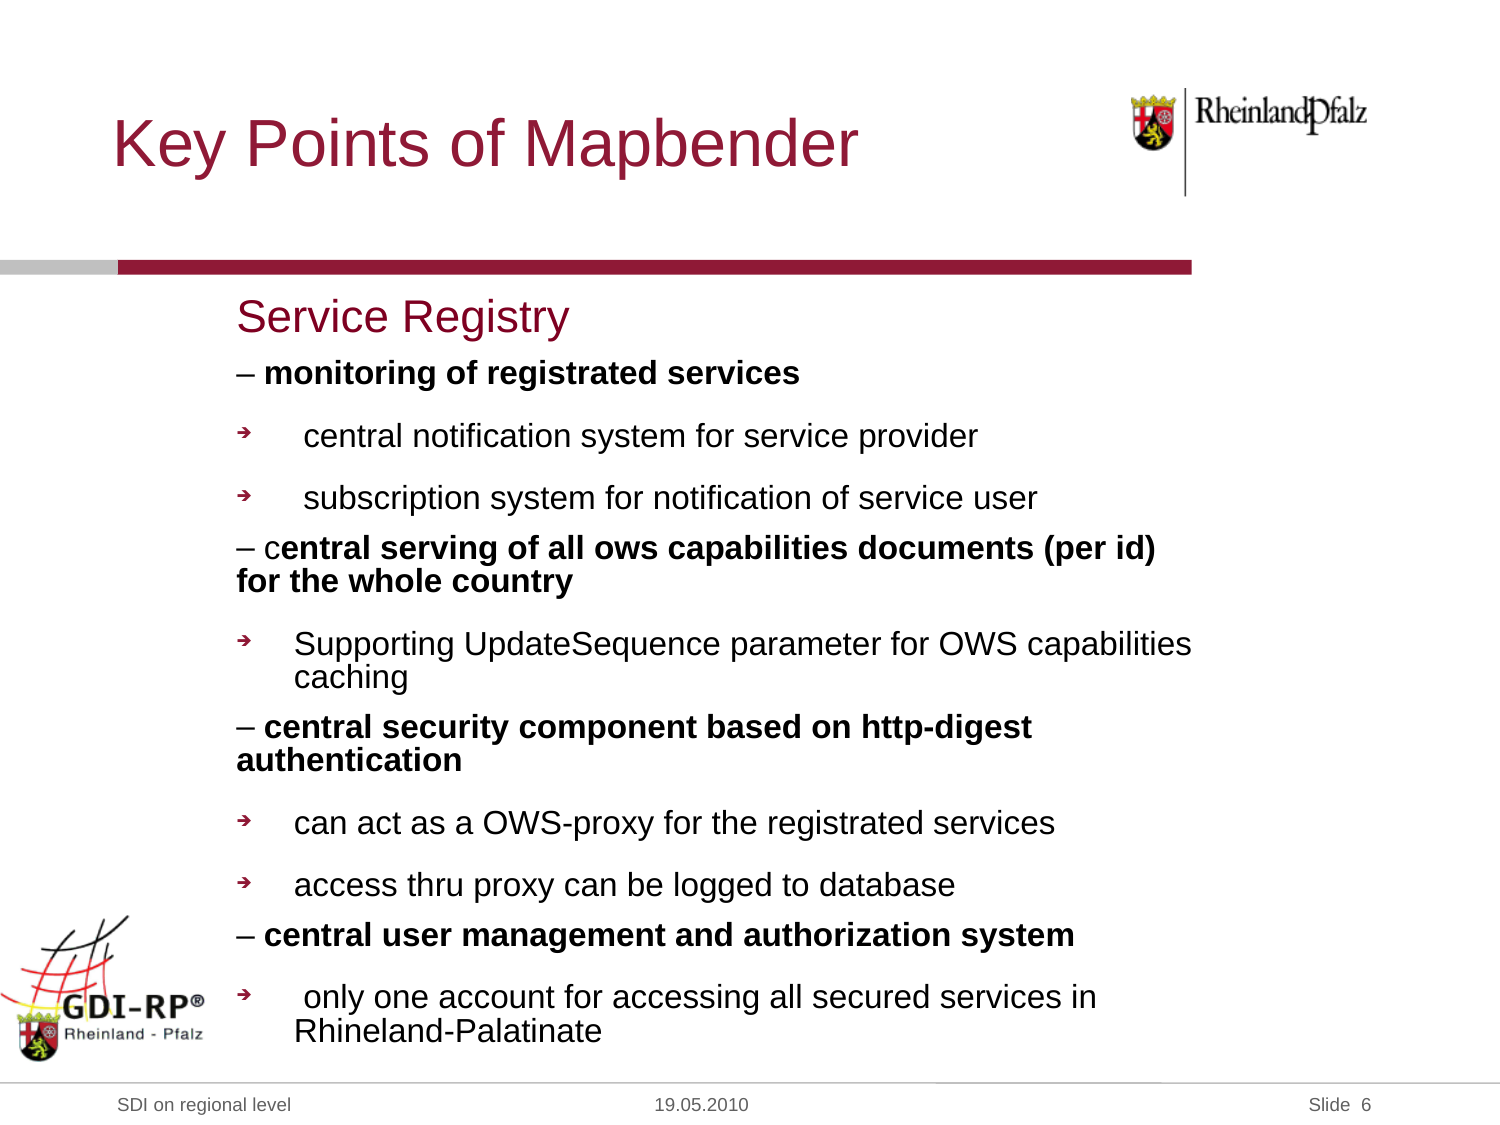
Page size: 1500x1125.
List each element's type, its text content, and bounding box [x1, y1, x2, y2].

picture [1131, 88, 1447, 198]
title Key Points of Mapbender [112, 63, 1071, 224]
list Service Registry monitoring of registrated services central notification system for service provider subscription system for notification of service user central serving of all ows capabilities documents (per id) for the whole country Supporting UpdateSequence parameter for OWS capabilities caching central security component based on http-digest authentication can act as a OWS-proxy for the registrated services access thru proxy can be logged to database central user management and authorization system only one account for accessing all secured services in Rhineland-Palatinate [236, 295, 1211, 1125]
picture [0, 915, 207, 1063]
